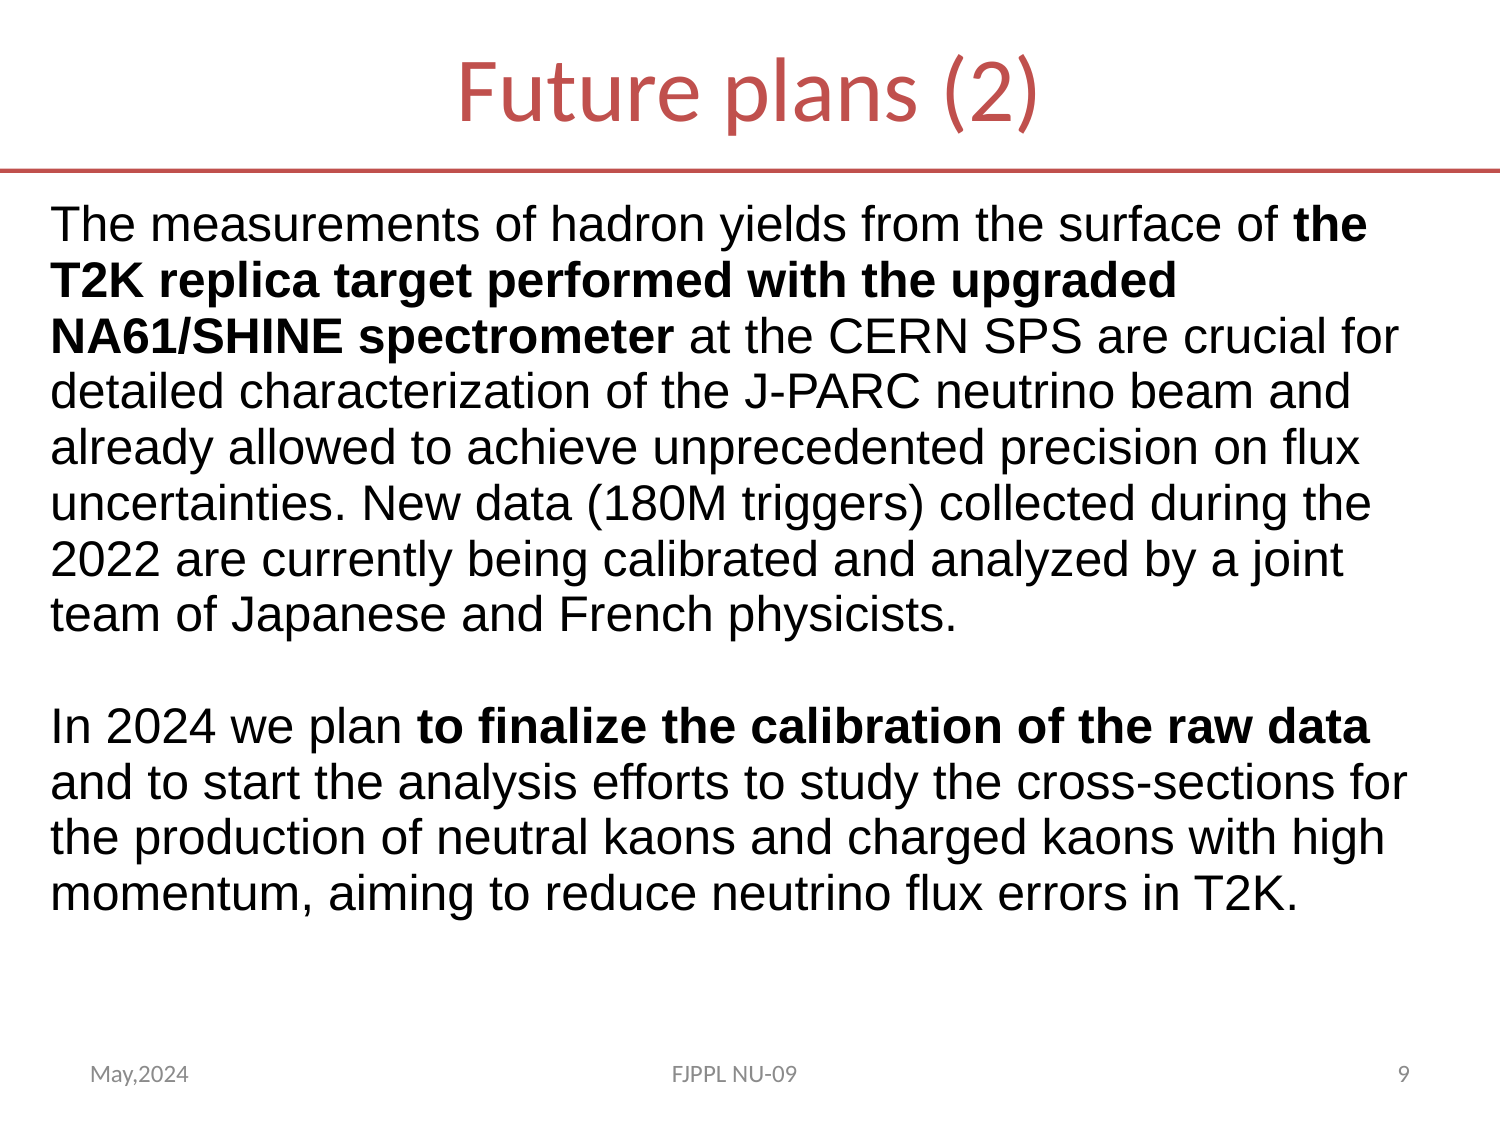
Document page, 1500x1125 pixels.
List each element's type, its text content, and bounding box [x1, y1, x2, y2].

text_box 13 [1074, 1042, 1425, 1103]
text_box The measurements of hadron yields from the surface of the T2K replica target performed with the upgraded NA61/SHINE spectrometer at the CERN SPS are crucial for detailed characterization of the J-PARC neutrino beam and already allowed to achieve unprecedented precision on flux uncertainties. New data (180M triggers) collected during the 2022 are currently being calibrated and analyzed by a joint team of Japanese and French physicists. In 2024 we plan to finalize the calibration of the raw data and to start the analysis efforts to study the cross-sections for the production of neutral kaons and charged kaons with high momentum, aiming to reduce neutrino flux errors in T2K. [35, 188, 1477, 1041]
text_box May,2024 [74, 1042, 425, 1103]
text_box Future plans (2) [75, 29, 1425, 141]
text_box FJPPL NU-09 [464, 1042, 1005, 1103]
